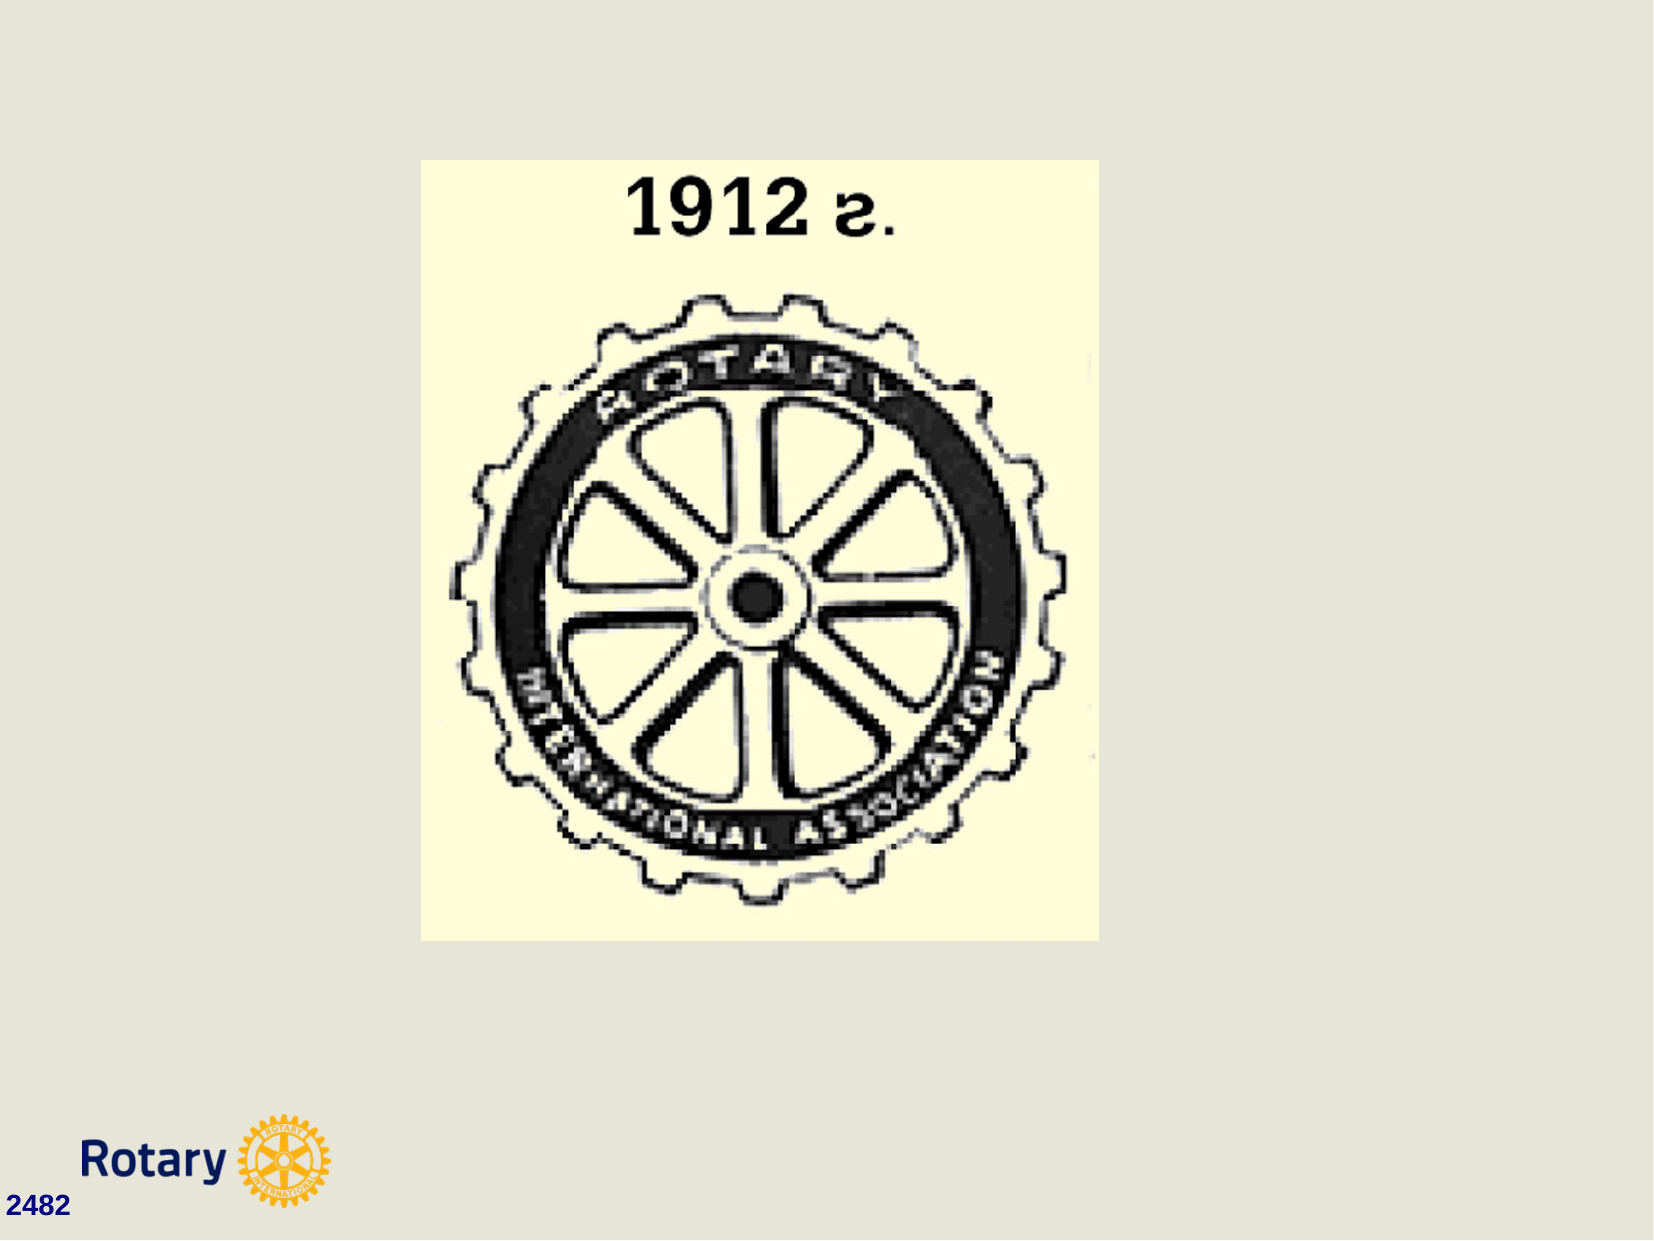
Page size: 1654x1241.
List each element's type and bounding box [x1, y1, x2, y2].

picture [421, 160, 1099, 941]
